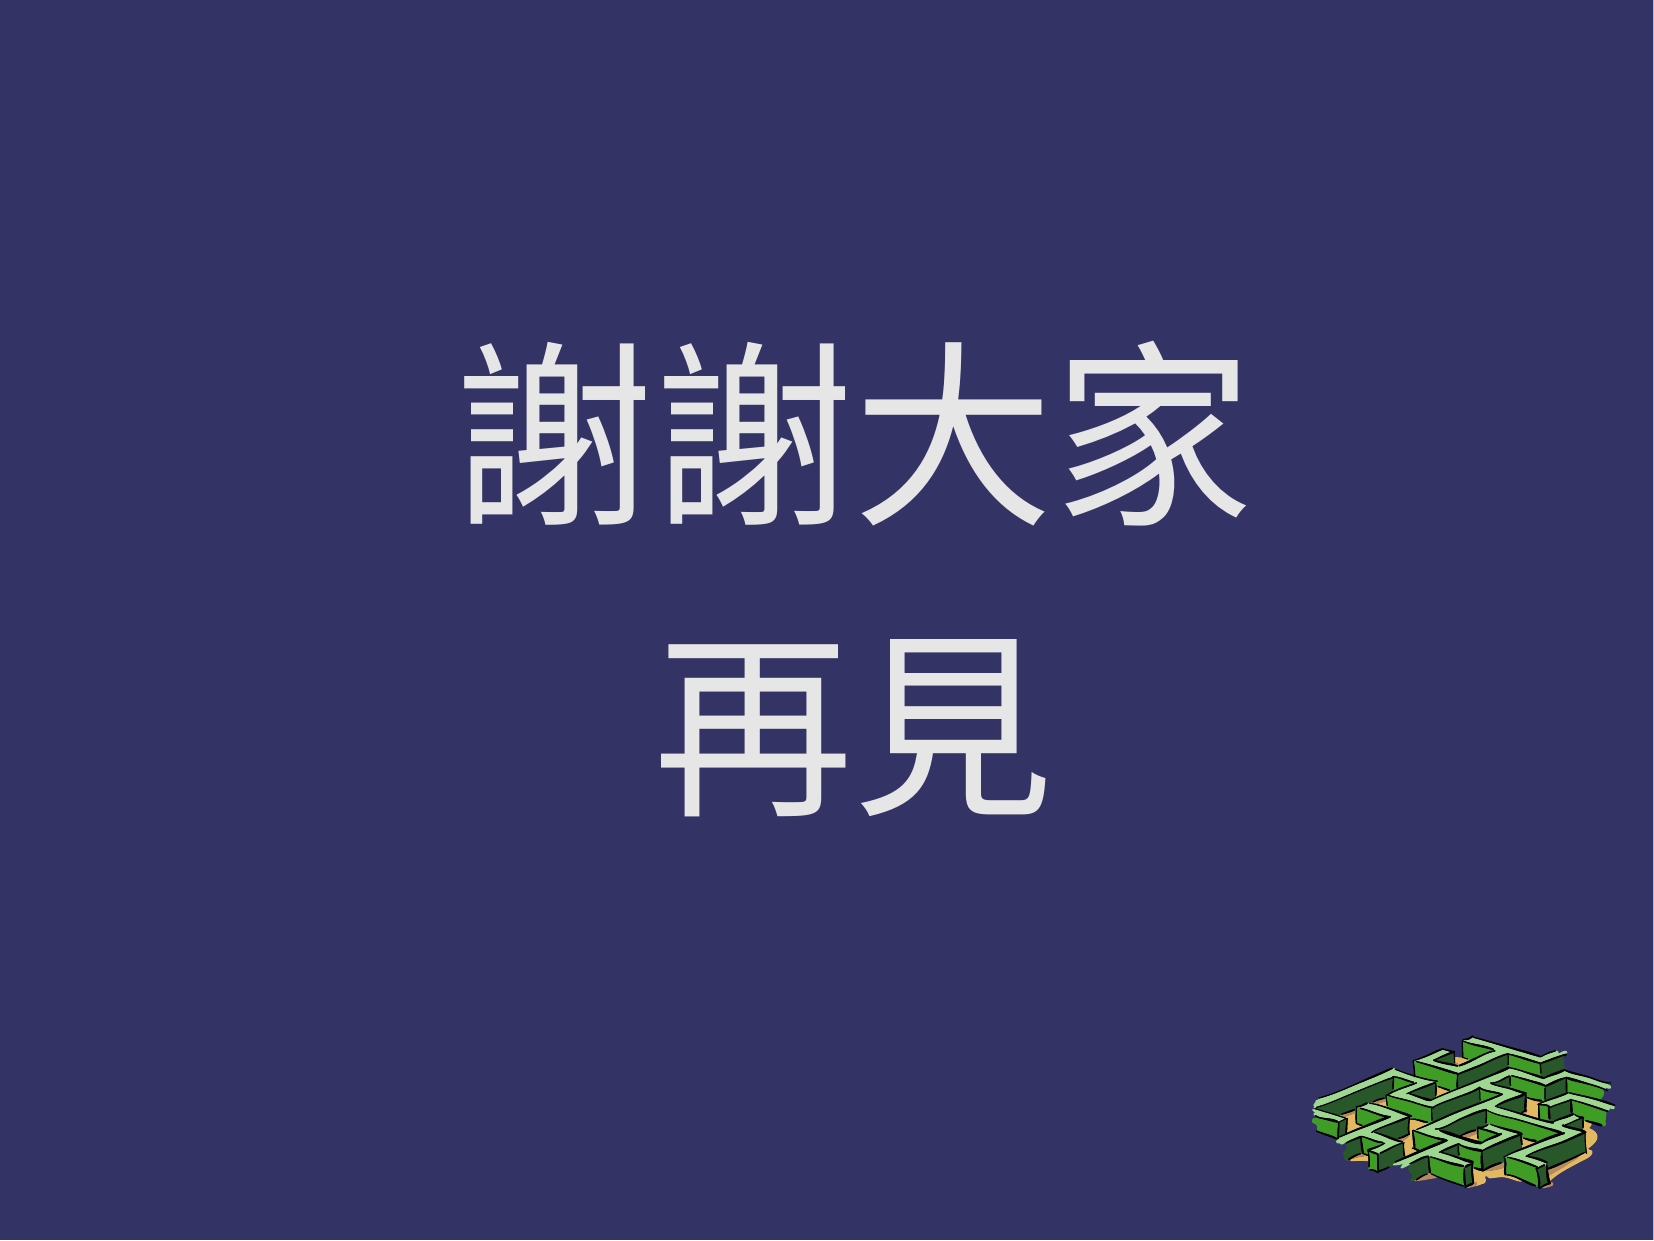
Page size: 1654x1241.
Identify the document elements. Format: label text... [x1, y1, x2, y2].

text_box 謝謝大家 再見 [82, 0, 1625, 1211]
